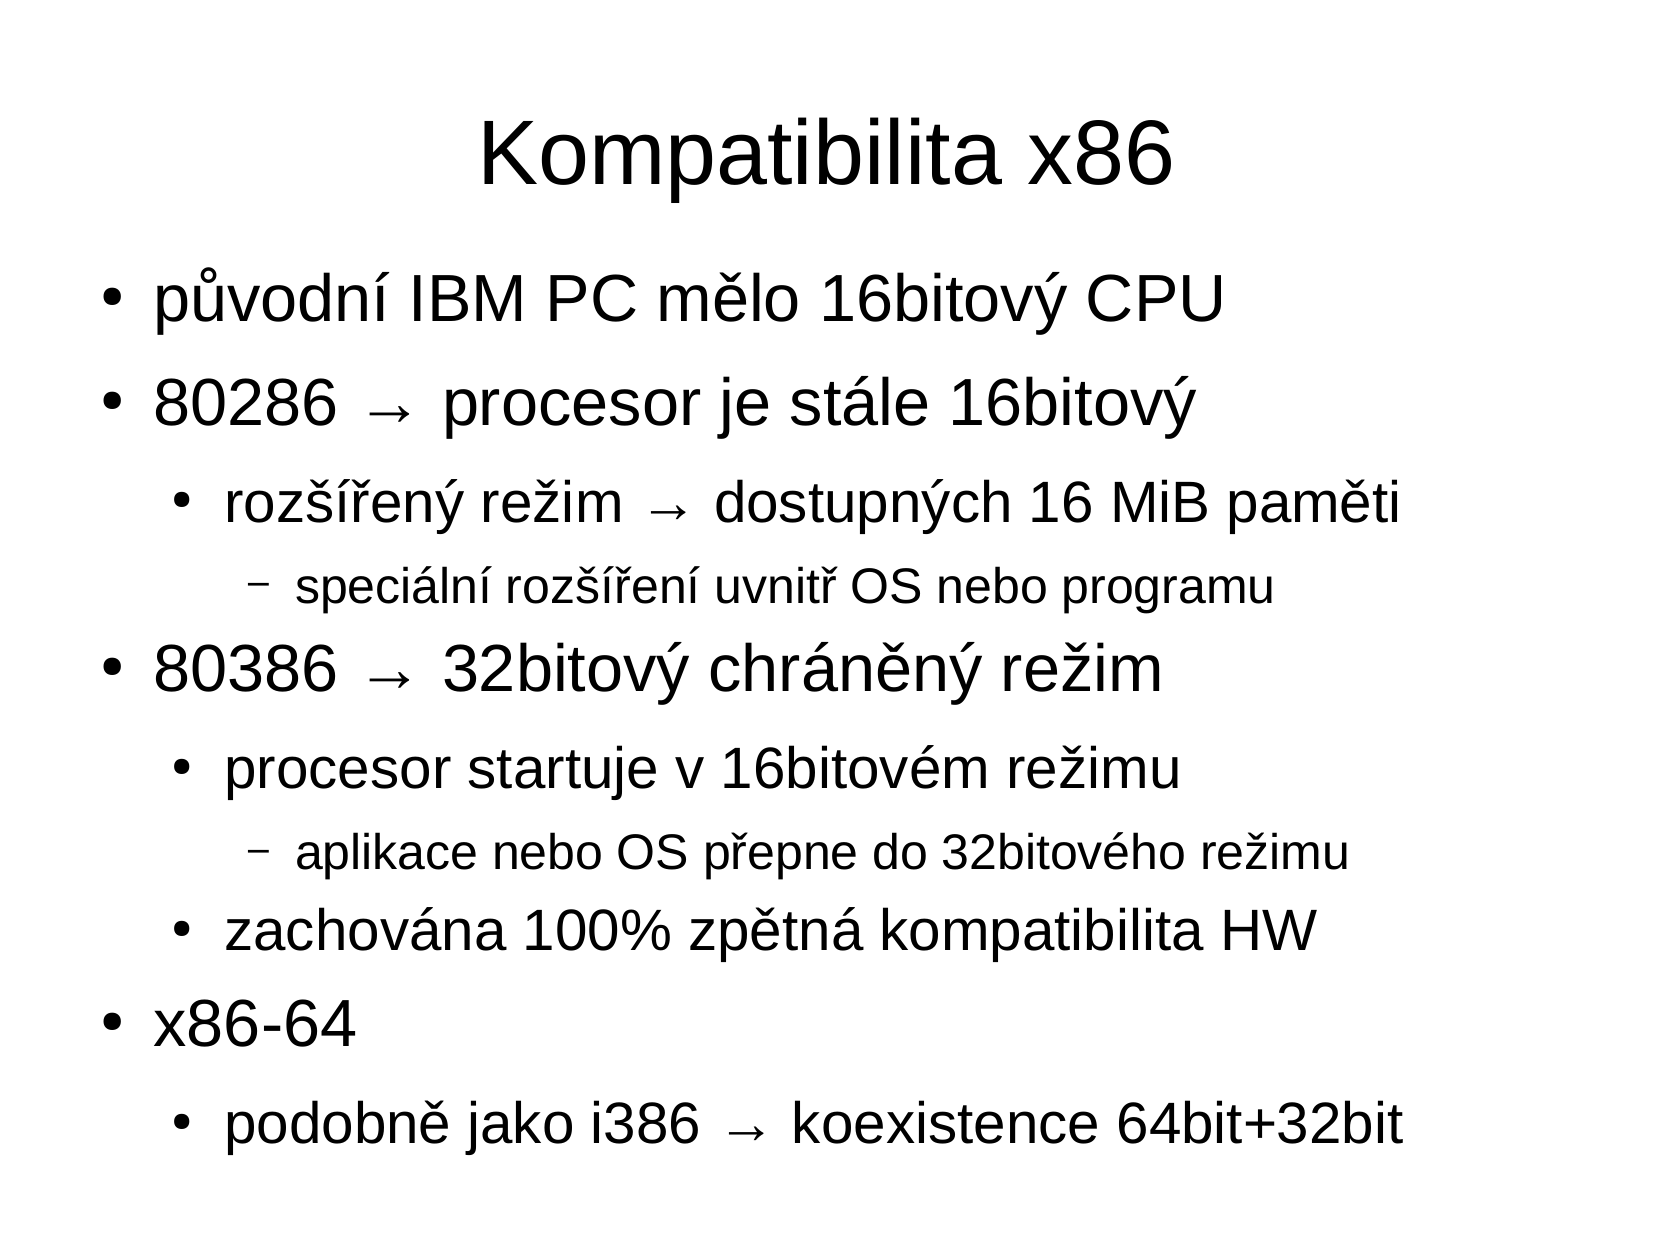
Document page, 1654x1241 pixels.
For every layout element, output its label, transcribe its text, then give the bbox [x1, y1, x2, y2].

title Kompatibilita x86 [82, 56, 1571, 250]
list původní IBM PC mělo 16bitový CPU 80286 → procesor je stále 16bitový rozšířený režim → dostupných 16 MiB paměti speciální rozšíření uvnitř OS nebo programu 80386 → 32bitový chráněný režim procesor startuje v 16bitovém režimu aplikace nebo OS přepne do 32bitového režimu zachována 100% zpětná kompatibilita HW x86-64 podobně jako i386 → koexistence 64bit+32bit [82, 260, 1571, 1156]
